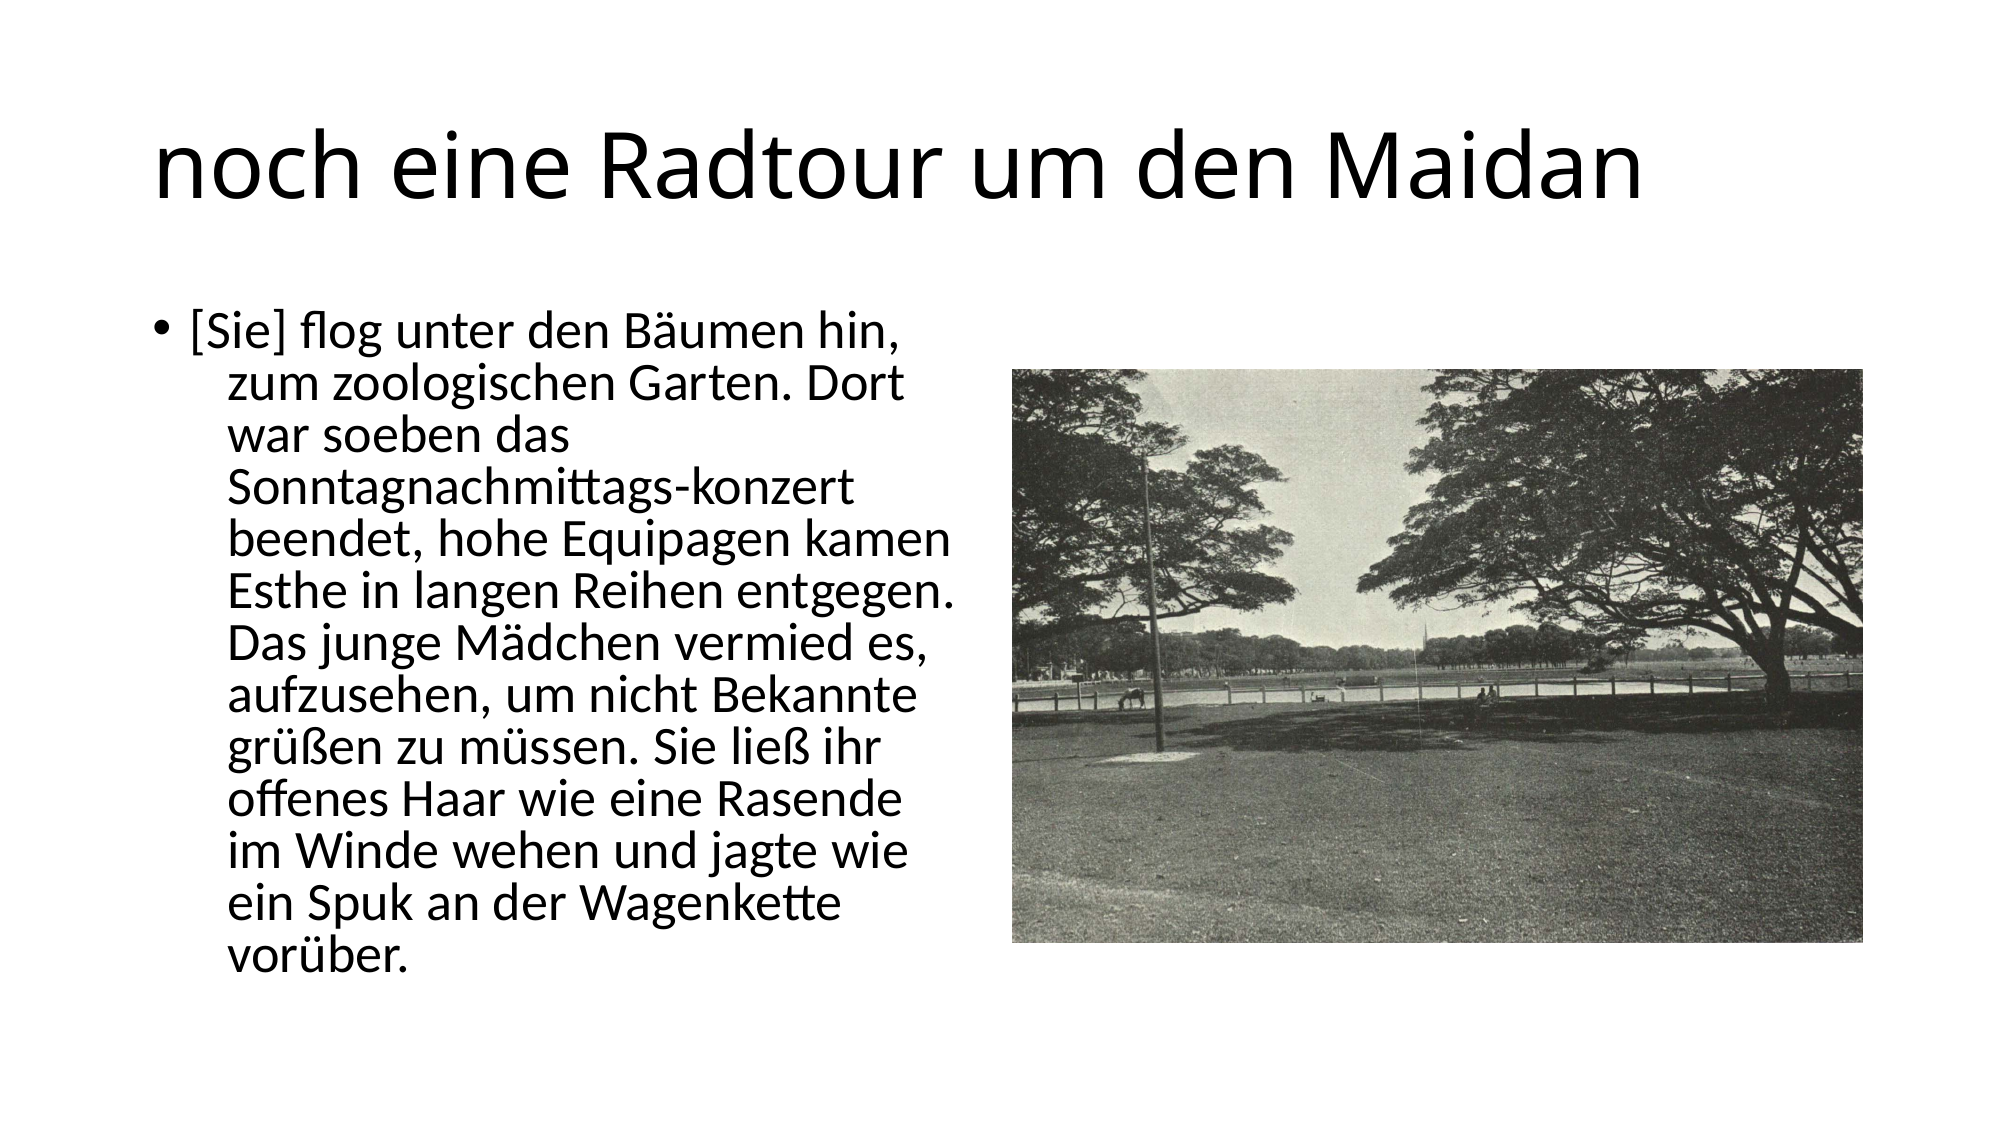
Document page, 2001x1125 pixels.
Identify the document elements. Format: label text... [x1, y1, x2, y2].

list [Sie] flog unter den Bäumen hin, zum zoologischen Garten. Dort war soeben das Sonntagnachmittags-konzert beendet, hohe Equipagen kamen Esthe in langen Reihen entgegen. Das junge Mädchen vermied es, aufzusehen, um nicht Bekannte grüßen zu müssen. Sie ließ ihr offenes Haar wie eine Rasende im Winde wehen und jagte wie ein Spuk an der Wagenkette vorüber. [137, 299, 988, 1014]
picture [1012, 369, 1863, 943]
title noch eine Radtour um den Maidan [137, 59, 1863, 278]
